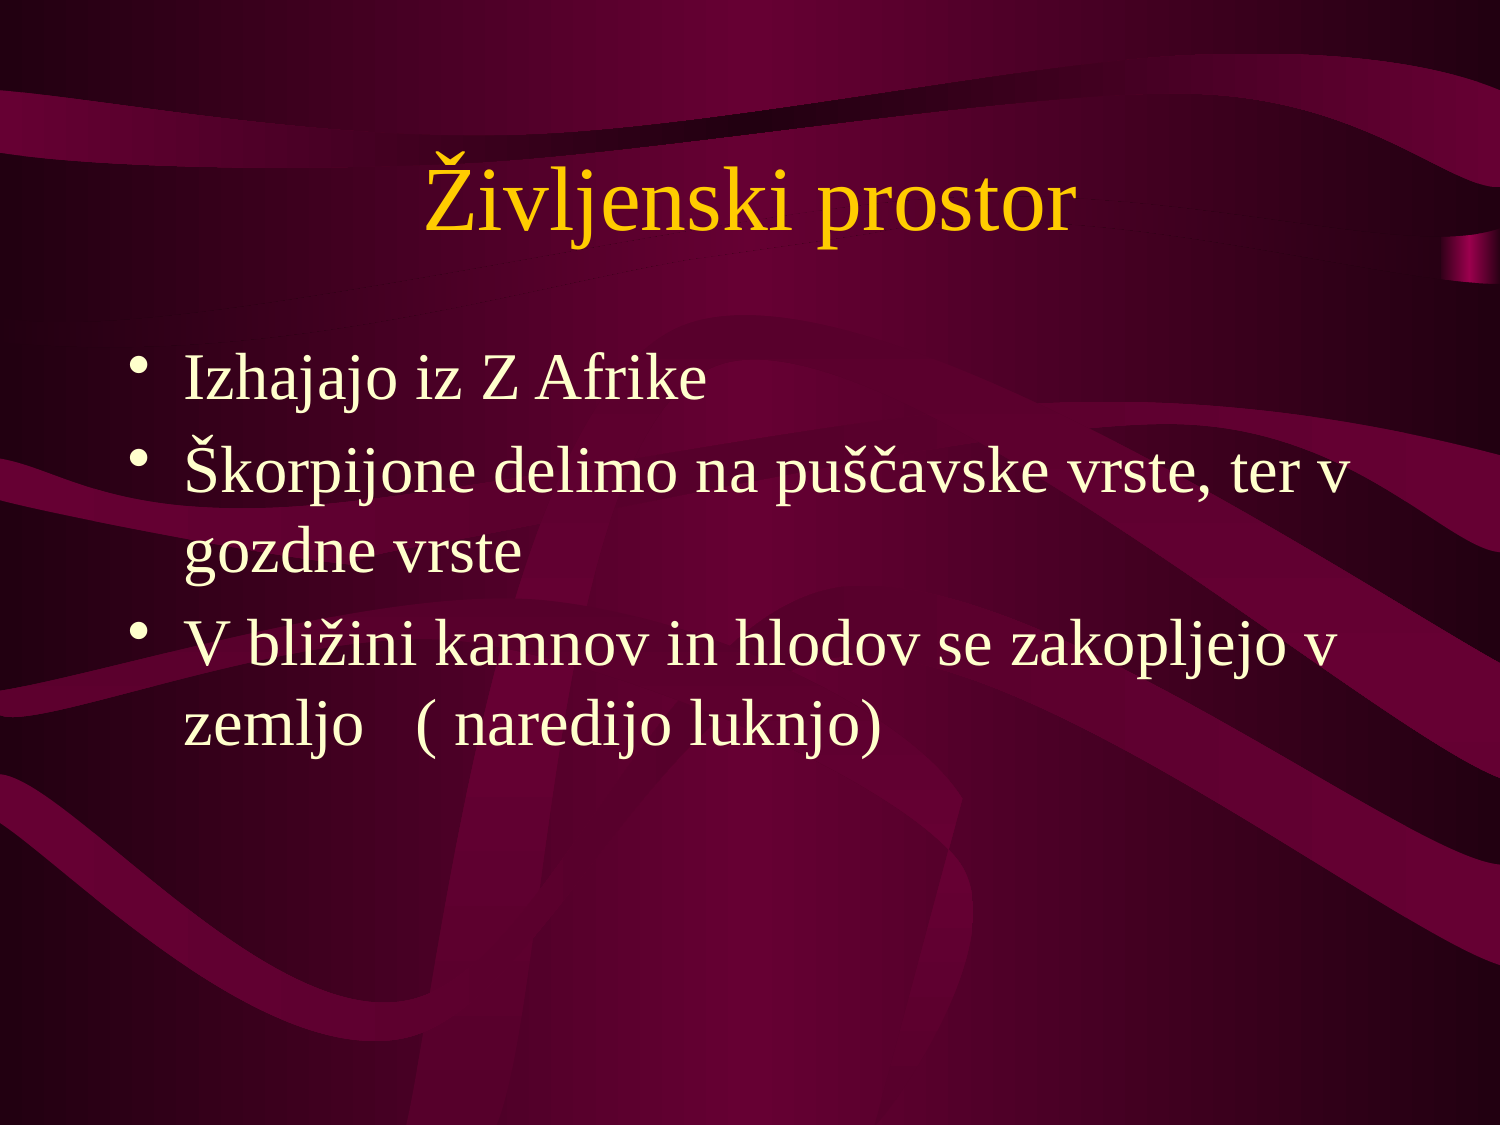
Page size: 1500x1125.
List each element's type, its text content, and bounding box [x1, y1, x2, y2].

title Življenski prostor [112, 99, 1388, 288]
list Izhajajo iz Z Afrike Škorpijone delimo na puščavske vrste, ter v gozdne vrste V bližini kamnov in hlodov se zakopljejo v zemljo ( naredijo luknjo) [112, 324, 1388, 1000]
